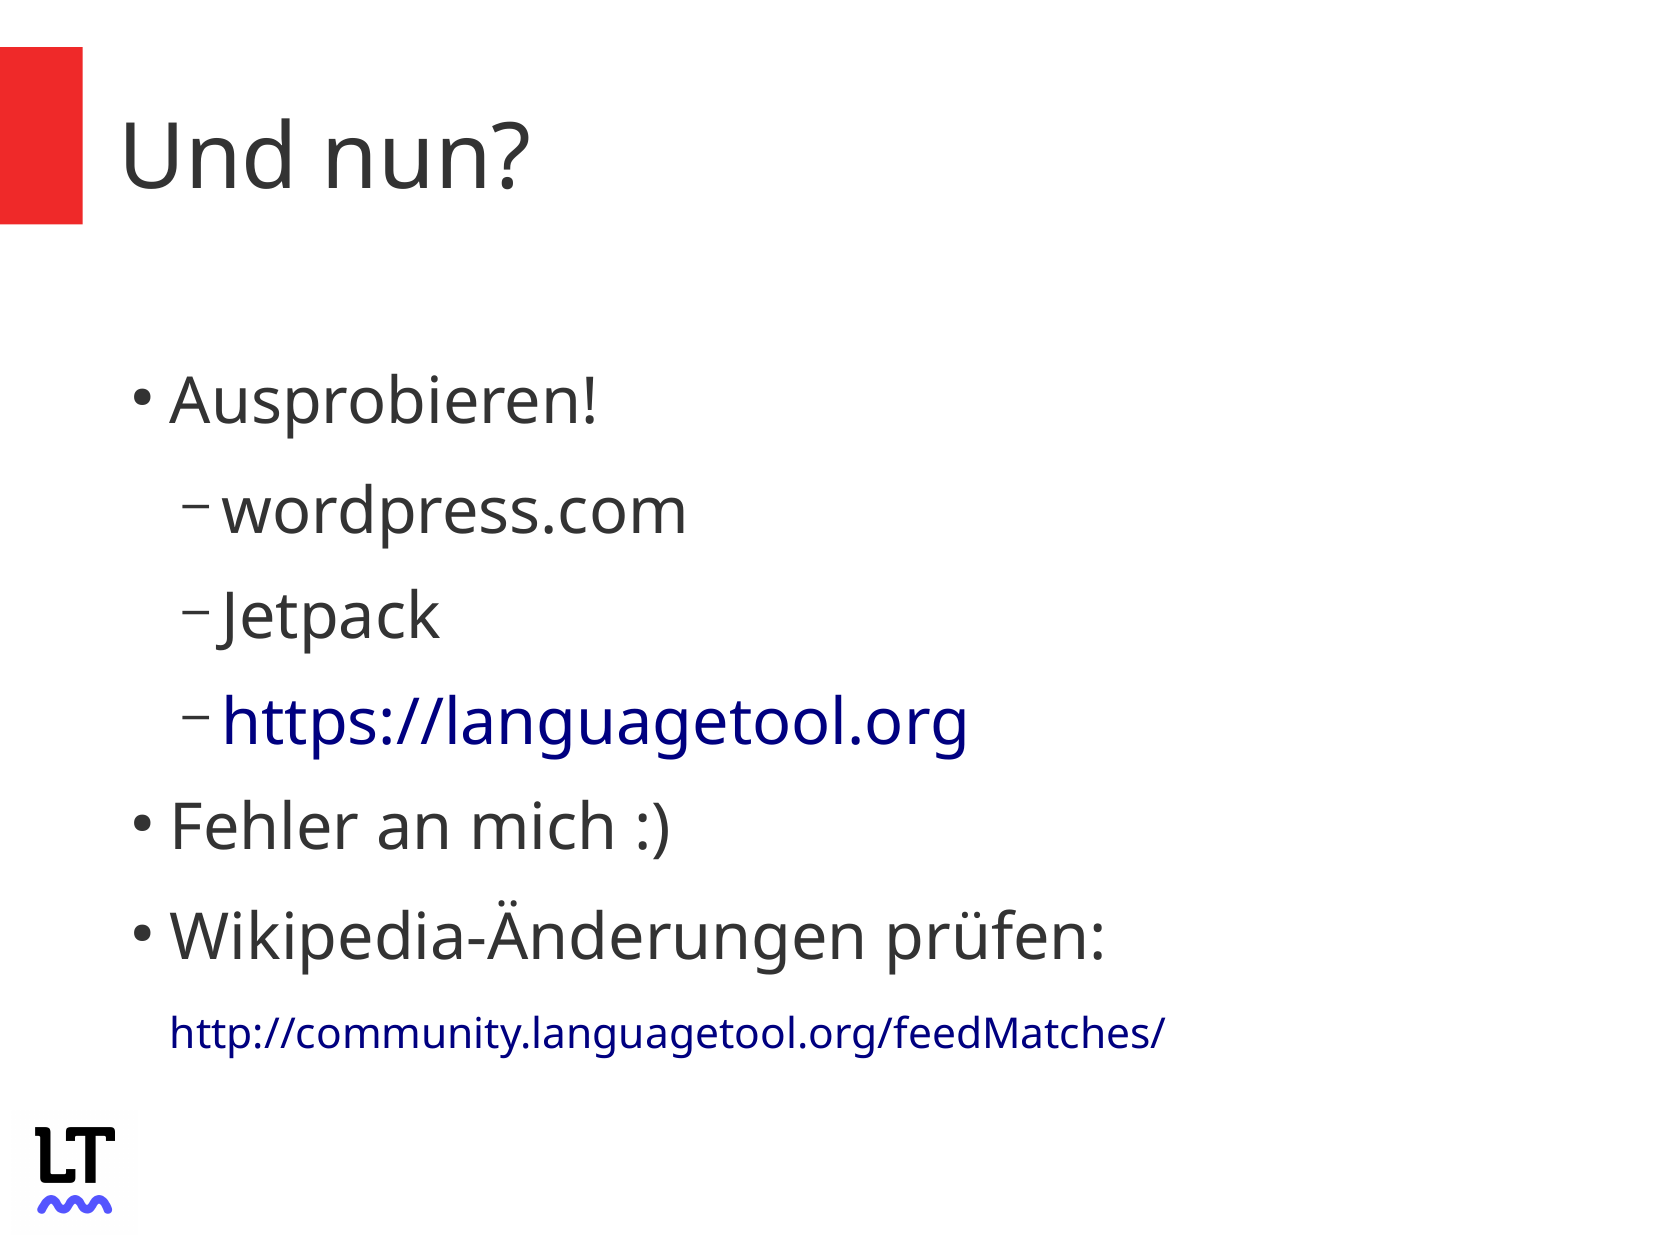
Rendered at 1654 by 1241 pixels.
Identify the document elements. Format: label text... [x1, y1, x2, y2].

title Und nun? [118, 49, 1571, 257]
picture [11, 1110, 138, 1235]
list Ausprobieren! wordpress.com Jetpack https://languagetool.org Fehler an mich :) Wikipedia-Änderungen prüfen: http://community.languagetool.org/feedMatches/ [118, 354, 1536, 1074]
